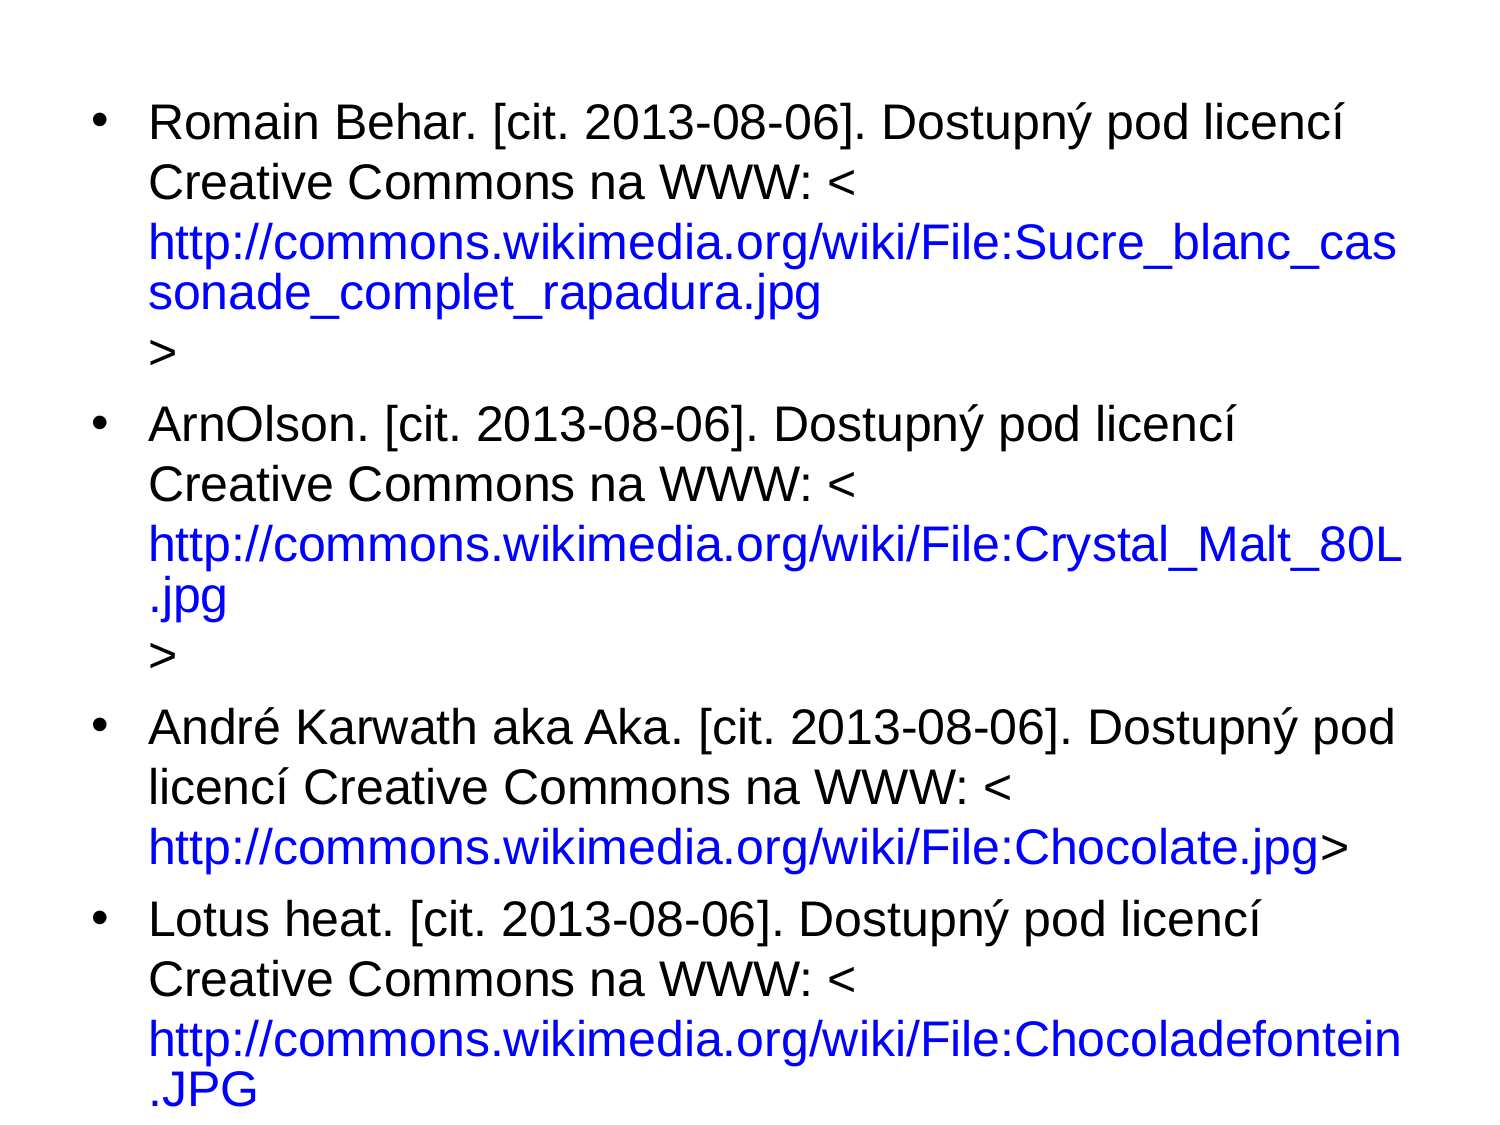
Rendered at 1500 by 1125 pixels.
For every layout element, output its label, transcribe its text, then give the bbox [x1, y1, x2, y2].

list Romain Behar. [cit. 2013-08-06]. Dostupný pod licencí Creative Commons na WWW: <http://commons.wikimedia.org/wiki/File:Sucre_blanc_cassonade_complet_rapadura.jpg> ArnOlson. [cit. 2013-08-06]. Dostupný pod licencí Creative Commons na WWW: <http://commons.wikimedia.org/wiki/File:Crystal_Malt_80L.jpg> André Karwath aka Aka. [cit. 2013-08-06]. Dostupný pod licencí Creative Commons na WWW: <http://commons.wikimedia.org/wiki/File:Chocolate.jpg> Lotus heat. [cit. 2013-08-06]. Dostupný pod licencí Creative Commons na WWW: <http://commons.wikimedia.org/wiki/File:Chocoladefontein.JPG> [76, 81, 1427, 1035]
